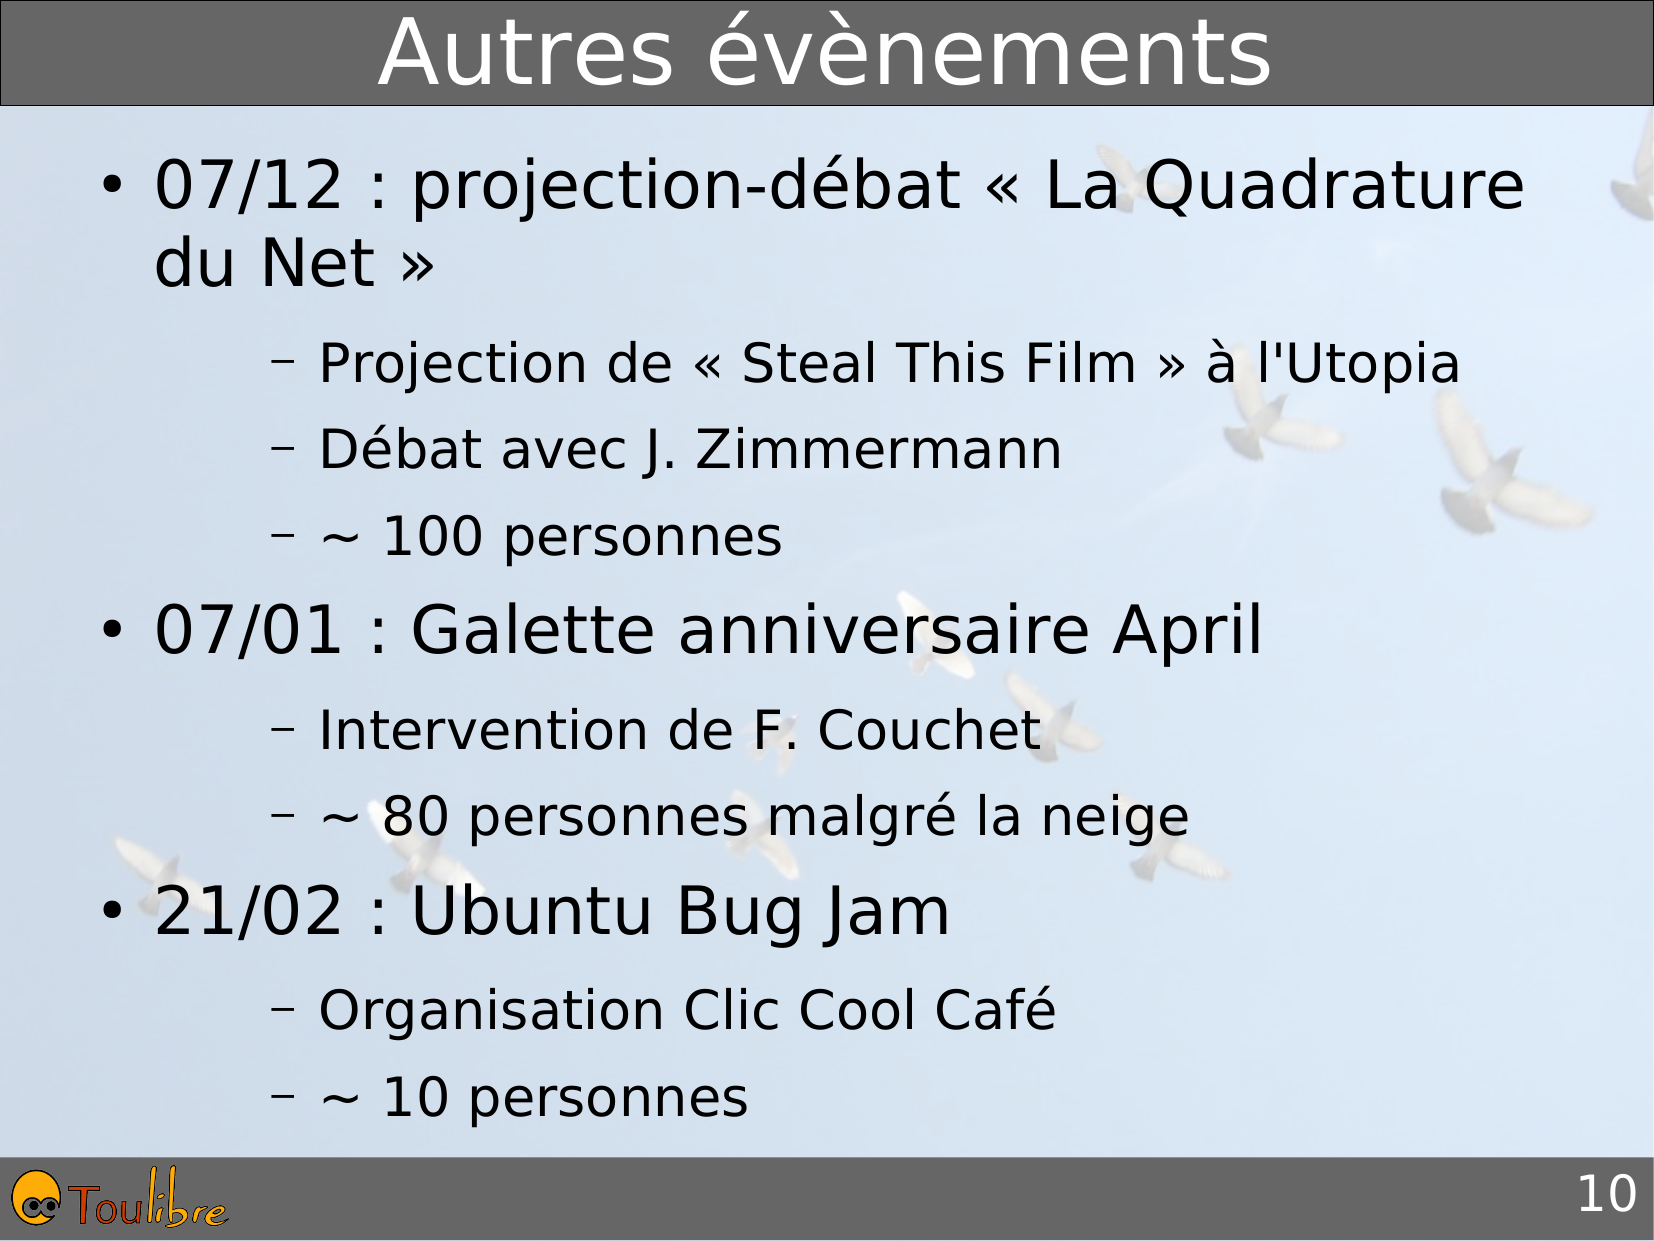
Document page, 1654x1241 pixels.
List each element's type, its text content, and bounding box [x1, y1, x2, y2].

title Autres évènements [0, 0, 1654, 107]
list 07/12 : projection-débat « La Quadrature du Net » Projection de « Steal This Film » à l'Utopia Débat avec J. Zimmermann ~ 100 personnes 07/01 : Galette anniversaire April Intervention de F. Couchet ~ 80 personnes malgré la neige 21/02 : Ubuntu Bug Jam Organisation Clic Cool Café ~ 10 personnes [82, 146, 1571, 1130]
picture [11, 1165, 229, 1228]
